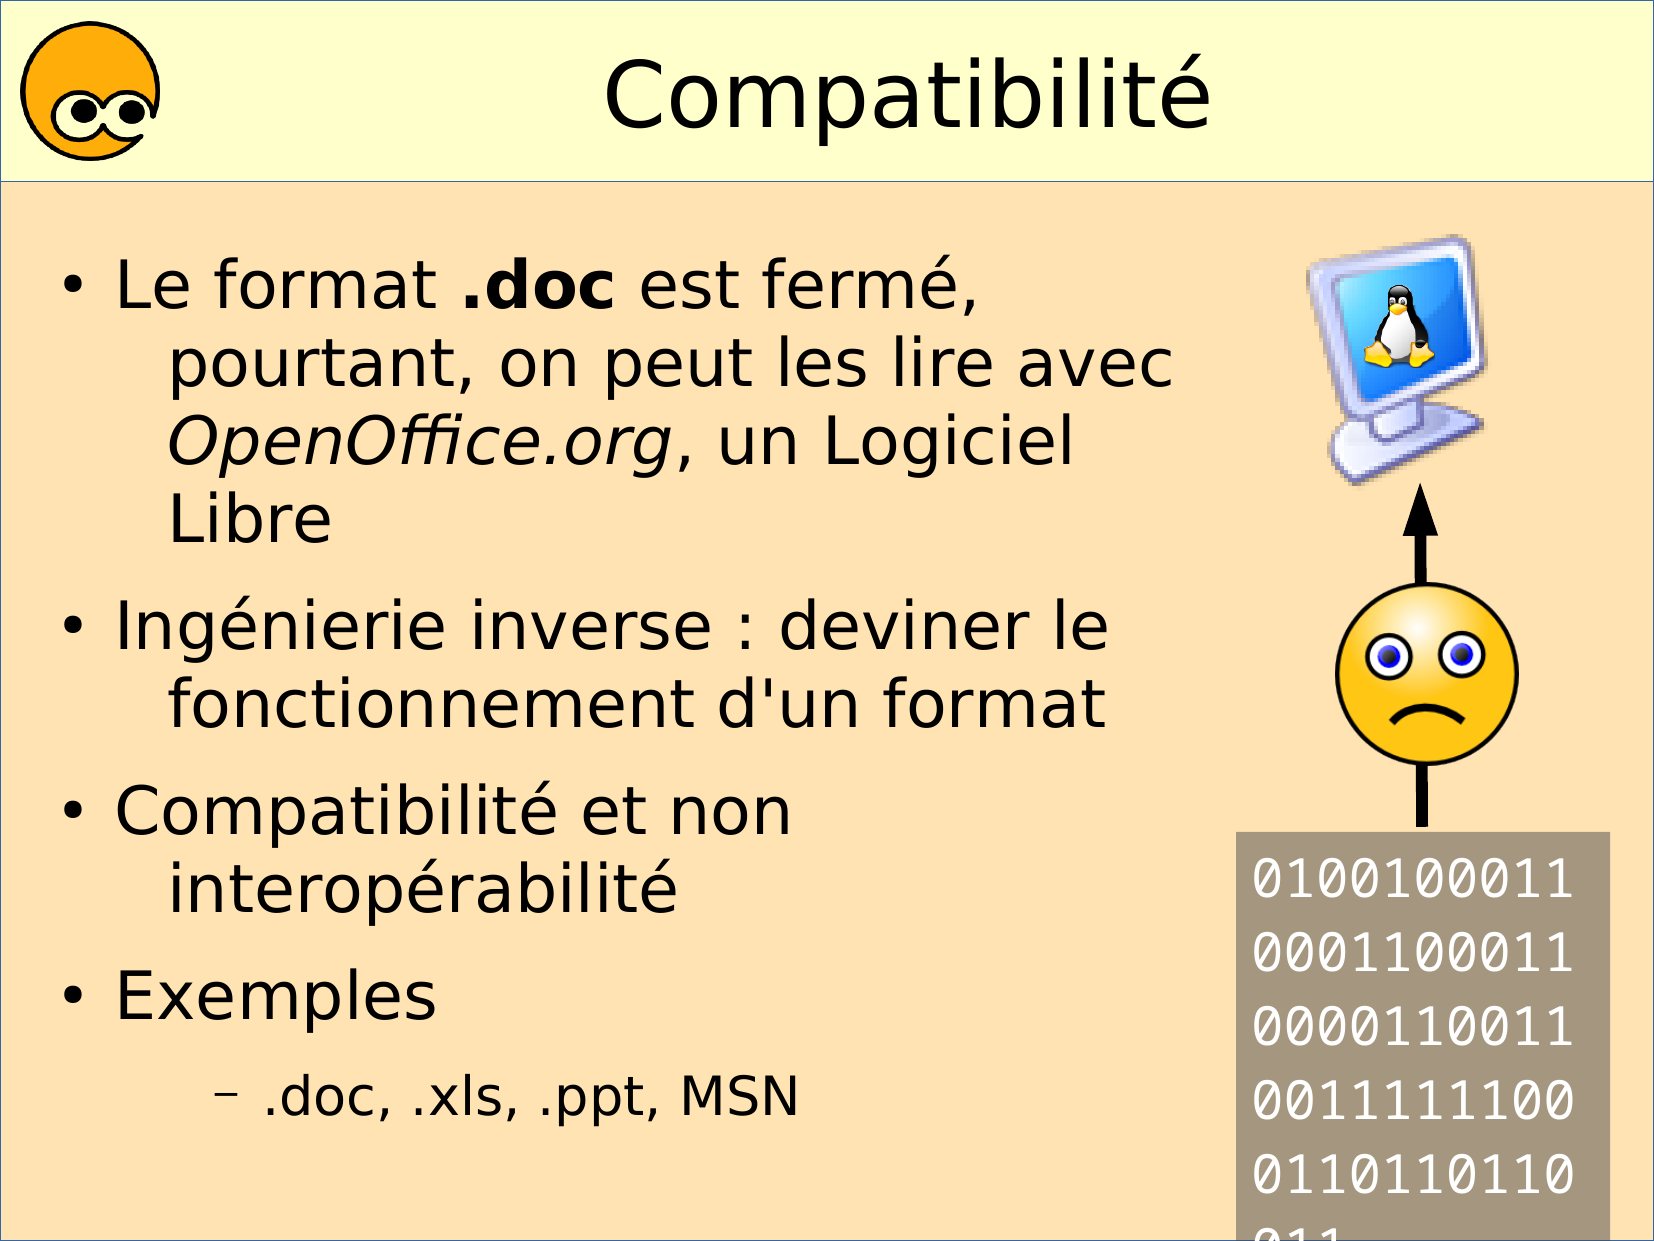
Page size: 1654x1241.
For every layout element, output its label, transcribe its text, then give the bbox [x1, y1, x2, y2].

title Compatibilité [164, 35, 1654, 156]
picture [20, 21, 160, 161]
list Le format .doc est fermé, pourtant, on peut les lire avec OpenOffice.org, un Logiciel Libre Ingénierie inverse : deviner le fonctionnement d'un format Compatibilité et non interopérabilité Exemples .doc, .xls, .ppt, MSN [25, 246, 1219, 1171]
picture [1264, 234, 1535, 491]
picture [1335, 582, 1519, 766]
text_box 01001000110001100011000011001100111111000110110110011 [1236, 831, 1611, 1225]
